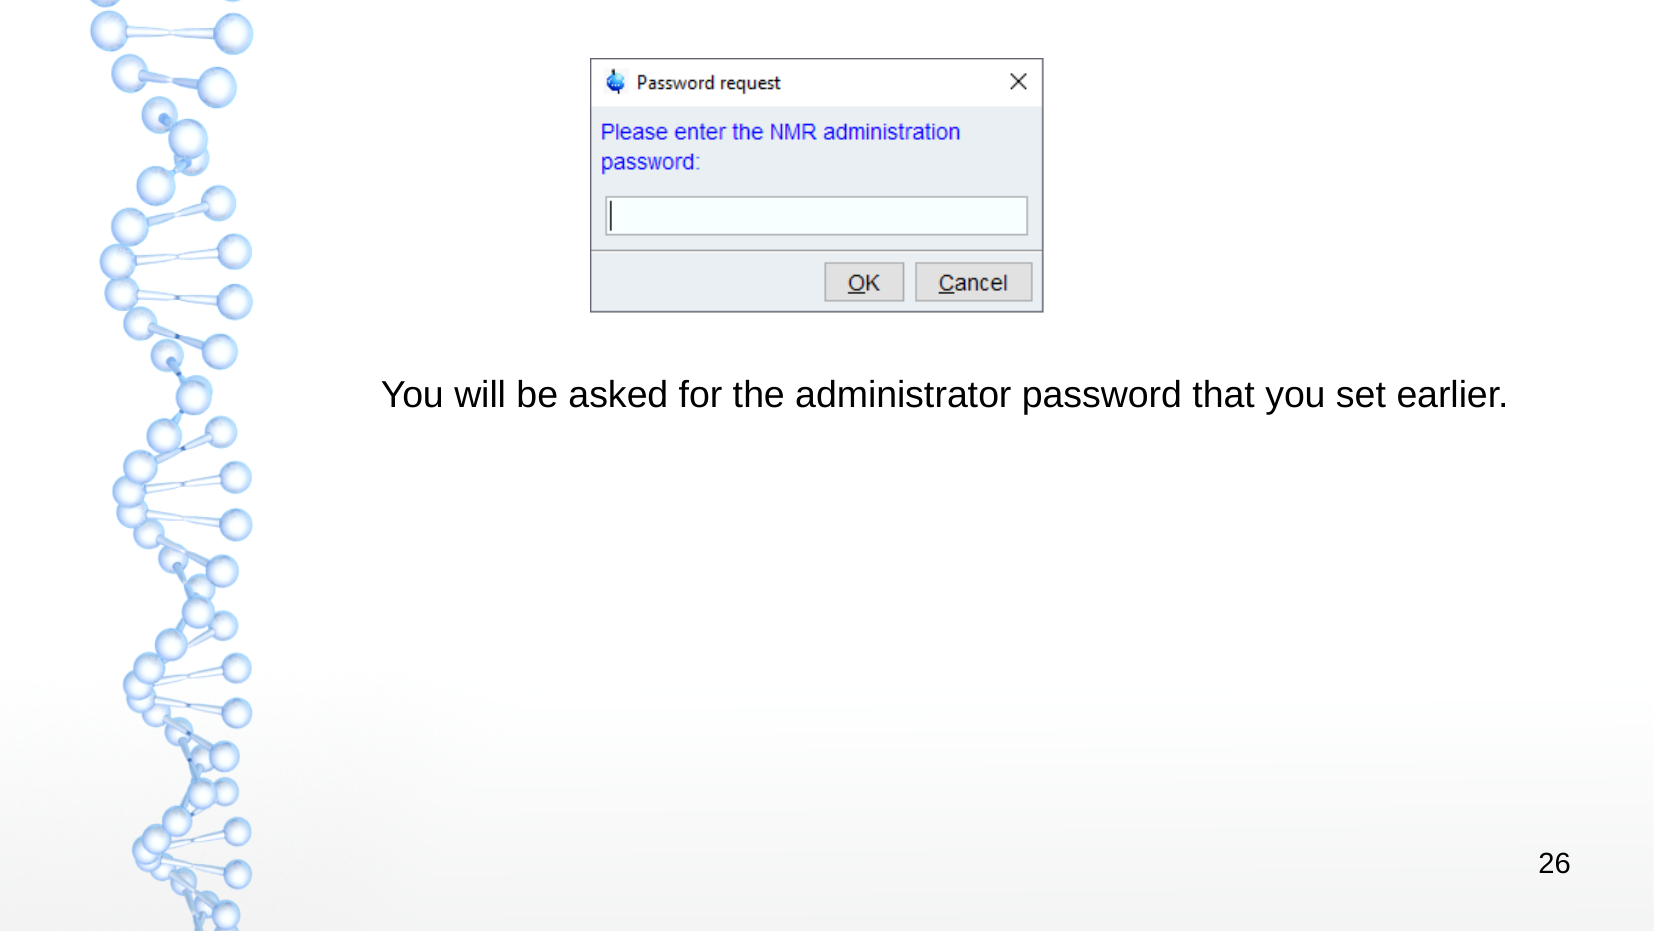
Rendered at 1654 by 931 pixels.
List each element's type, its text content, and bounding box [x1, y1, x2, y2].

text_box You will be asked for the administrator password that you set earlier. [366, 366, 1525, 423]
picture [0, 0, 1654, 931]
